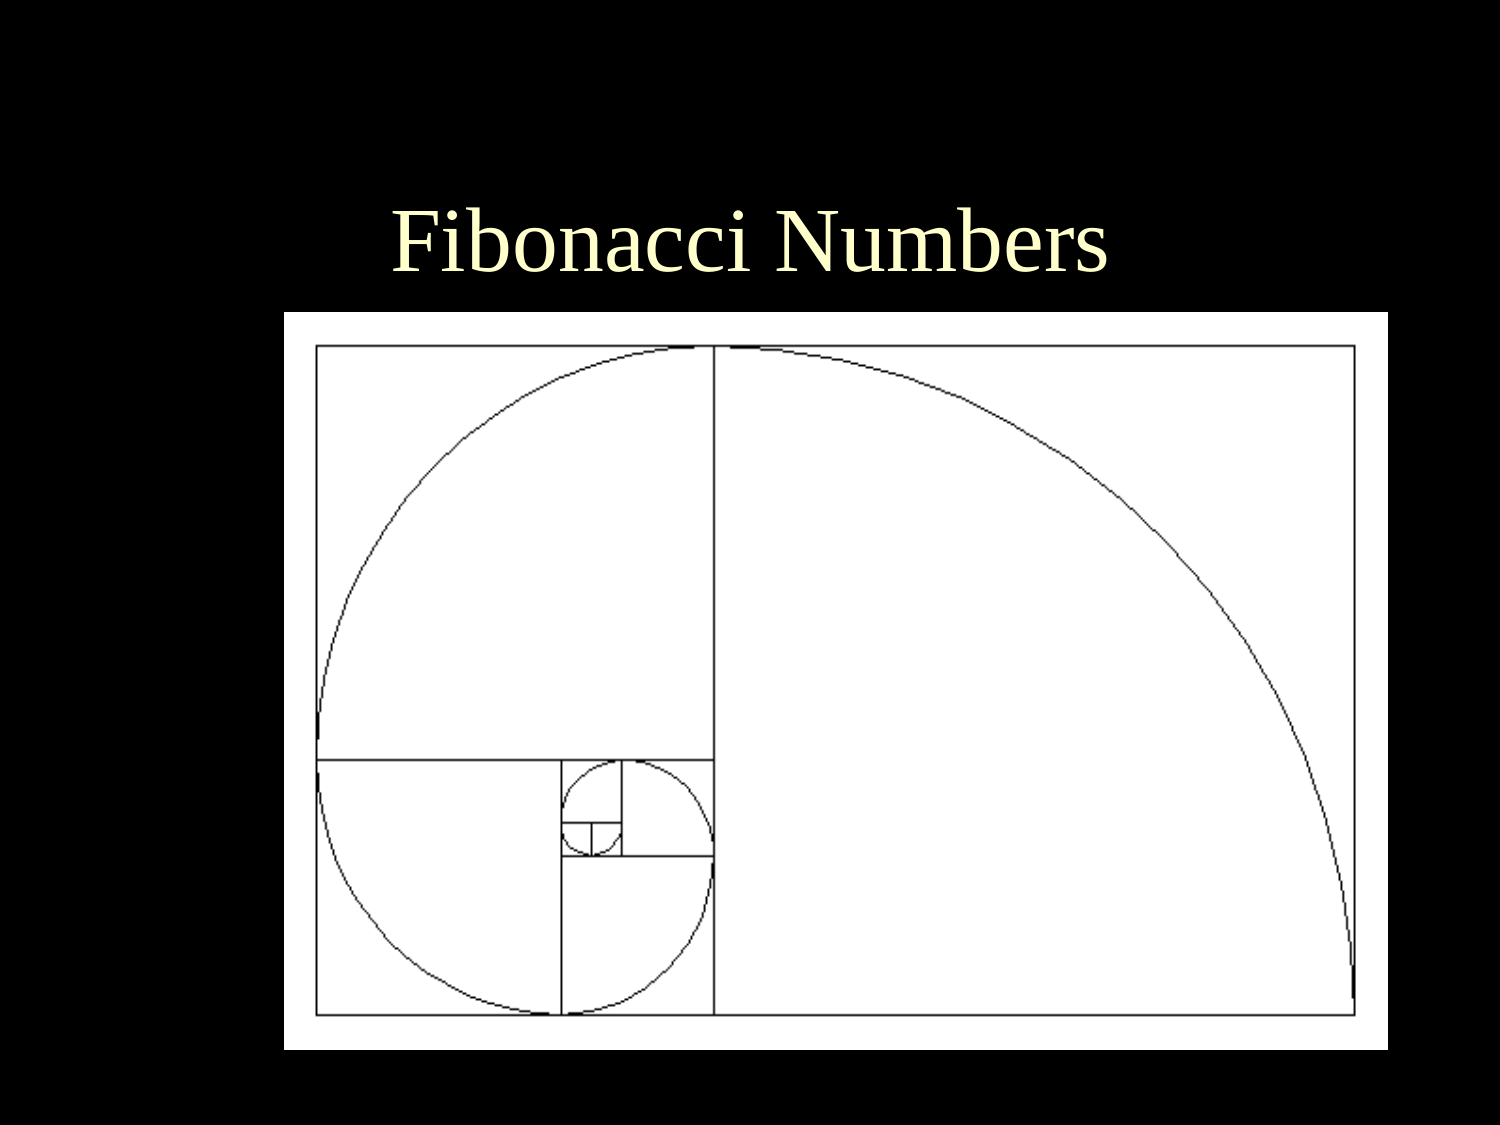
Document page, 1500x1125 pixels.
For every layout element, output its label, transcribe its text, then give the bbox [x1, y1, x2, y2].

title Fibonacci Numbers [22, 145, 1480, 336]
picture [284, 312, 1388, 1051]
